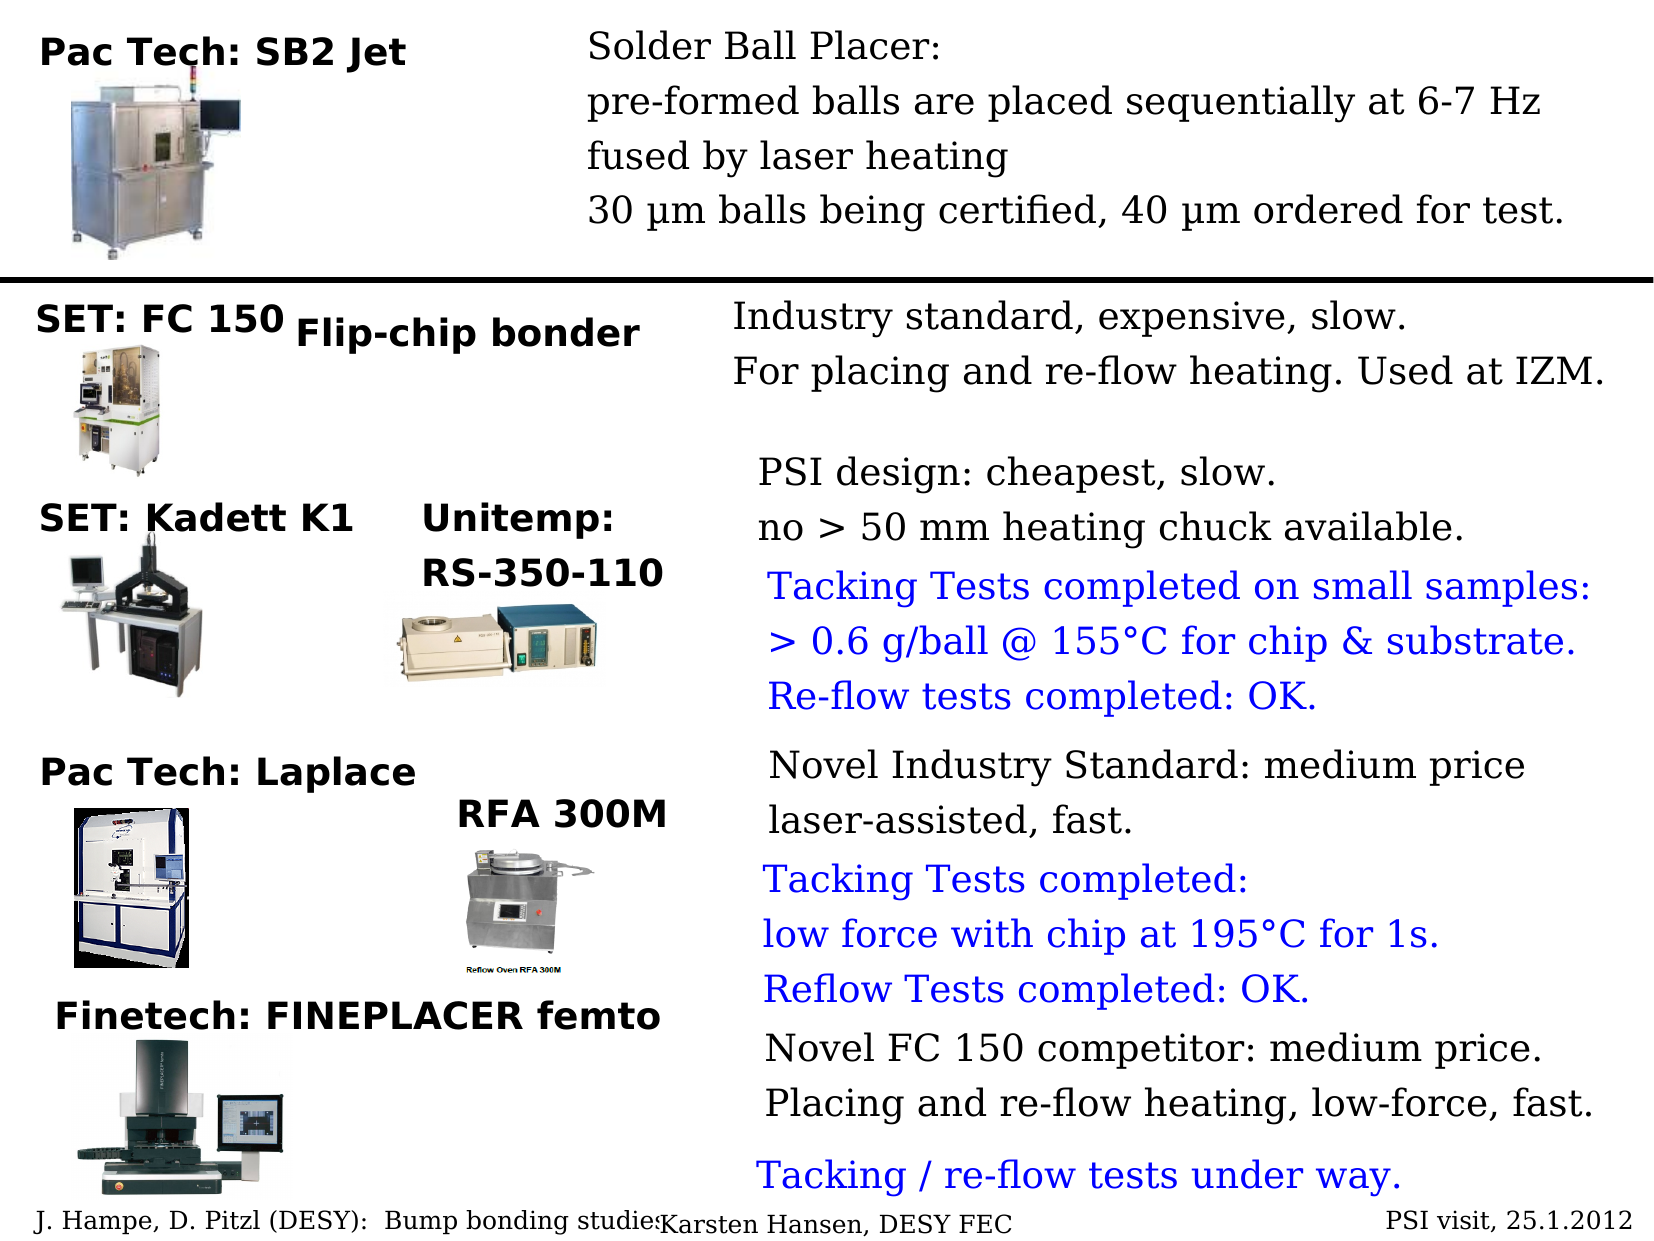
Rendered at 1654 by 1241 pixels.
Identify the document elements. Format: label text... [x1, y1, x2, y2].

picture [454, 847, 599, 974]
text_box Unitemp: RS-350-110 [406, 476, 680, 602]
text_box Solder Ball Placer: pre-formed balls are placed sequentially at 6-7 Hz fused by laser heating 30 µm balls being certified, 40 µm ordered for test. [572, 4, 1581, 239]
text_box Flip-chip bonder [295, 301, 650, 346]
text_box SET: Kadett K1 [23, 476, 370, 547]
text_box Tacking / re-flow tests under way. [741, 1134, 1419, 1204]
text_box PSI design: cheapest, slow. no > 50 mm heating chuck available. [742, 431, 1481, 556]
picture [71, 1045, 293, 1200]
picture [71, 66, 241, 260]
text_box Novel Industry Standard: medium price laser-assisted, fast. [753, 724, 1542, 849]
picture [58, 547, 203, 699]
picture [74, 808, 189, 968]
text_box RFA 300M [441, 772, 684, 843]
text_box Industry standard, expensive, slow. For placing and re-flow heating. Used at IZM. [717, 283, 1622, 400]
text_box Pac Tech: SB2 Jet [24, 11, 422, 81]
text_box Finetech: FINEPLACER femto [39, 974, 677, 1045]
text_box Tacking Tests completed: low force with chip at 195°C for 1s. Reflow Tests completed: OK. [747, 837, 1456, 1018]
picture [383, 590, 606, 687]
picture [58, 348, 185, 476]
text_box Pac Tech: Laplace [24, 730, 432, 801]
text_box SET: FC 150 [20, 283, 300, 348]
text_box Novel FC 150 competitor: medium price. Placing and re-flow heating, low-force, fast. [749, 1007, 1623, 1132]
text_box Tacking Tests completed on small samples: > 0.6 g/ball @ 155°C for chip & substrate. Re-flow tests completed: OK. [752, 545, 1608, 725]
text_box Karsten Hansen, DESY FEC [659, 1203, 1014, 1233]
